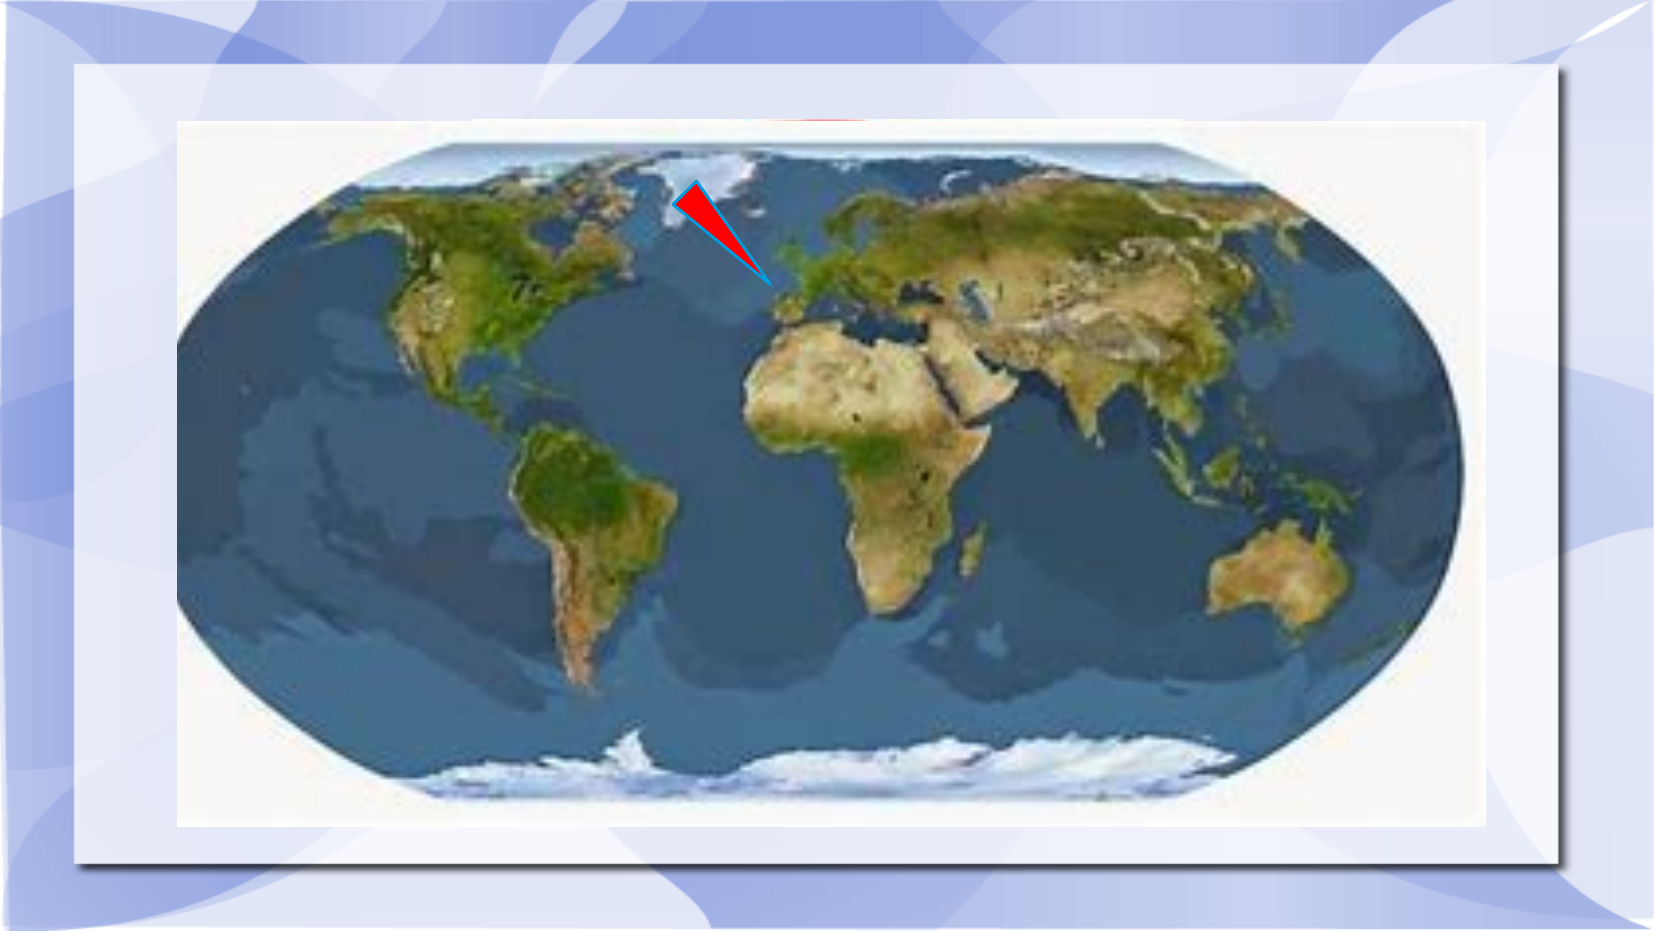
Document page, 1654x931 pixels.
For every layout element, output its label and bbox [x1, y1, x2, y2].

text_box [673, 181, 771, 285]
picture [0, 0, 1654, 931]
